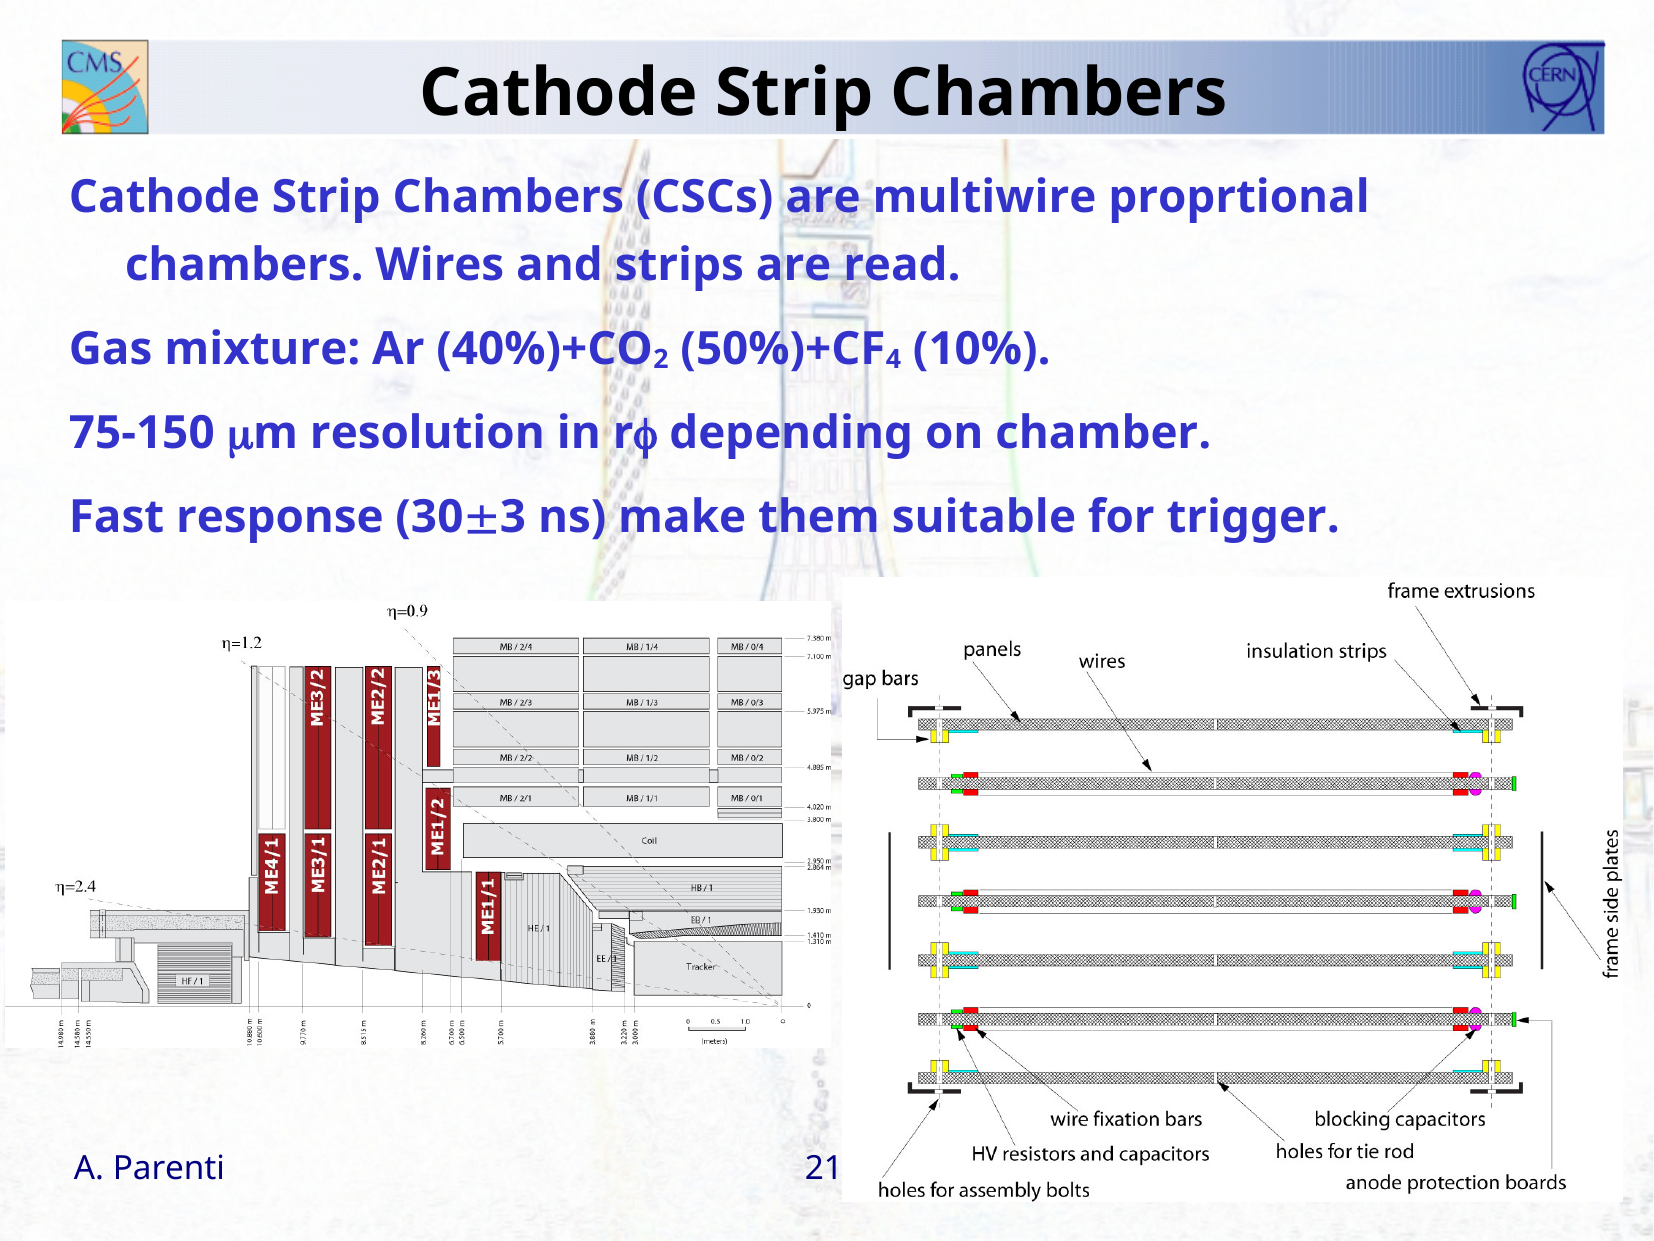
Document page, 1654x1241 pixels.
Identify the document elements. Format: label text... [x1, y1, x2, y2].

title Cathode Strip Chambers [149, 42, 1499, 132]
list Cathode Strip Chambers (CSCs) are multiwire proprtional chambers. Wires and strips are read. Gas mixture: Ar (40%)+CO2 (50%)+CF4 (10%). 75-150 mm resolution in rf depending on chamber. Fast response (303 ns) make them suitable for trigger. [68, 158, 1585, 620]
picture [0, 0, 1654, 1241]
